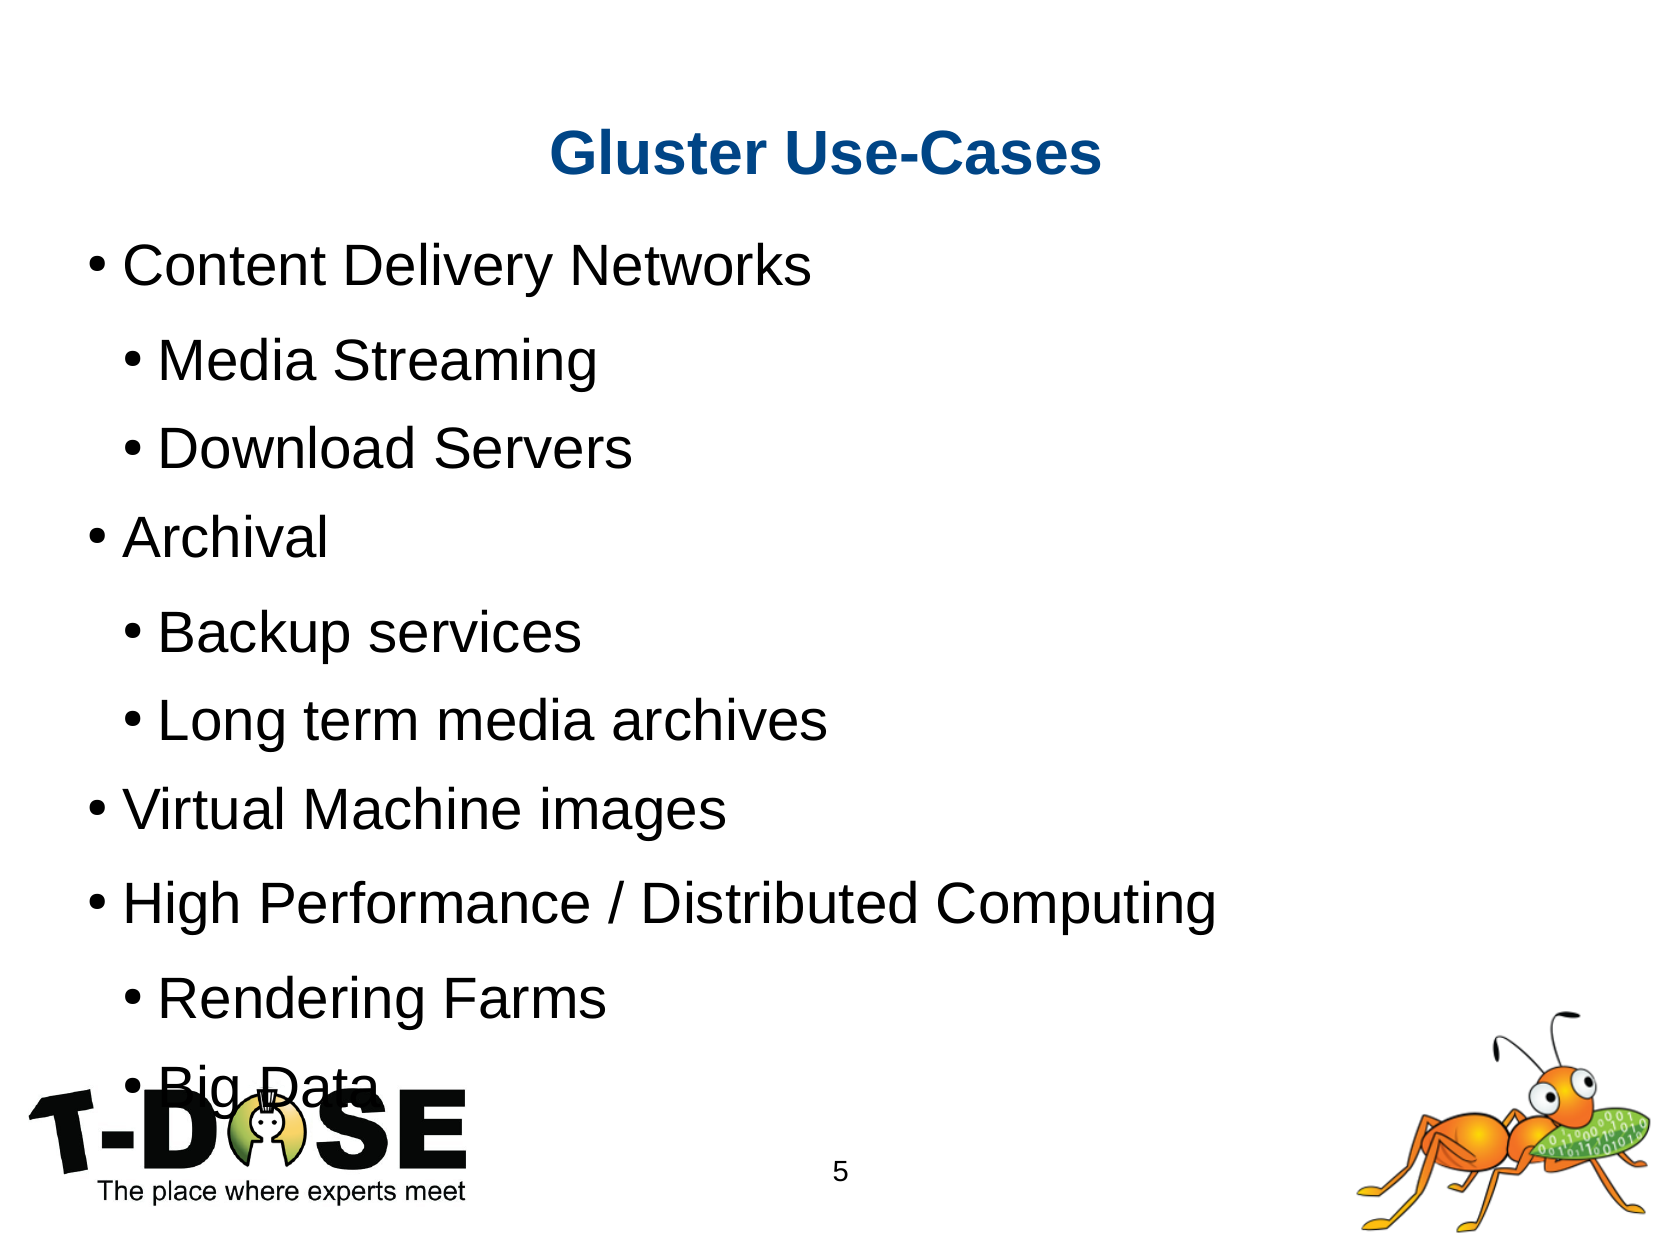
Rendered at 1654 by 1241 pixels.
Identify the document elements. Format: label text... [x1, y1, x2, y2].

title Gluster Use-Cases [82, 49, 1571, 257]
list Content Delivery Networks Media Streaming Download Servers Archival Backup services Long term media archives Virtual Machine images High Performance / Distributed Computing Rendering Farms Big Data [86, 232, 1576, 1120]
picture [23, 1066, 481, 1214]
picture [1353, 1009, 1654, 1235]
